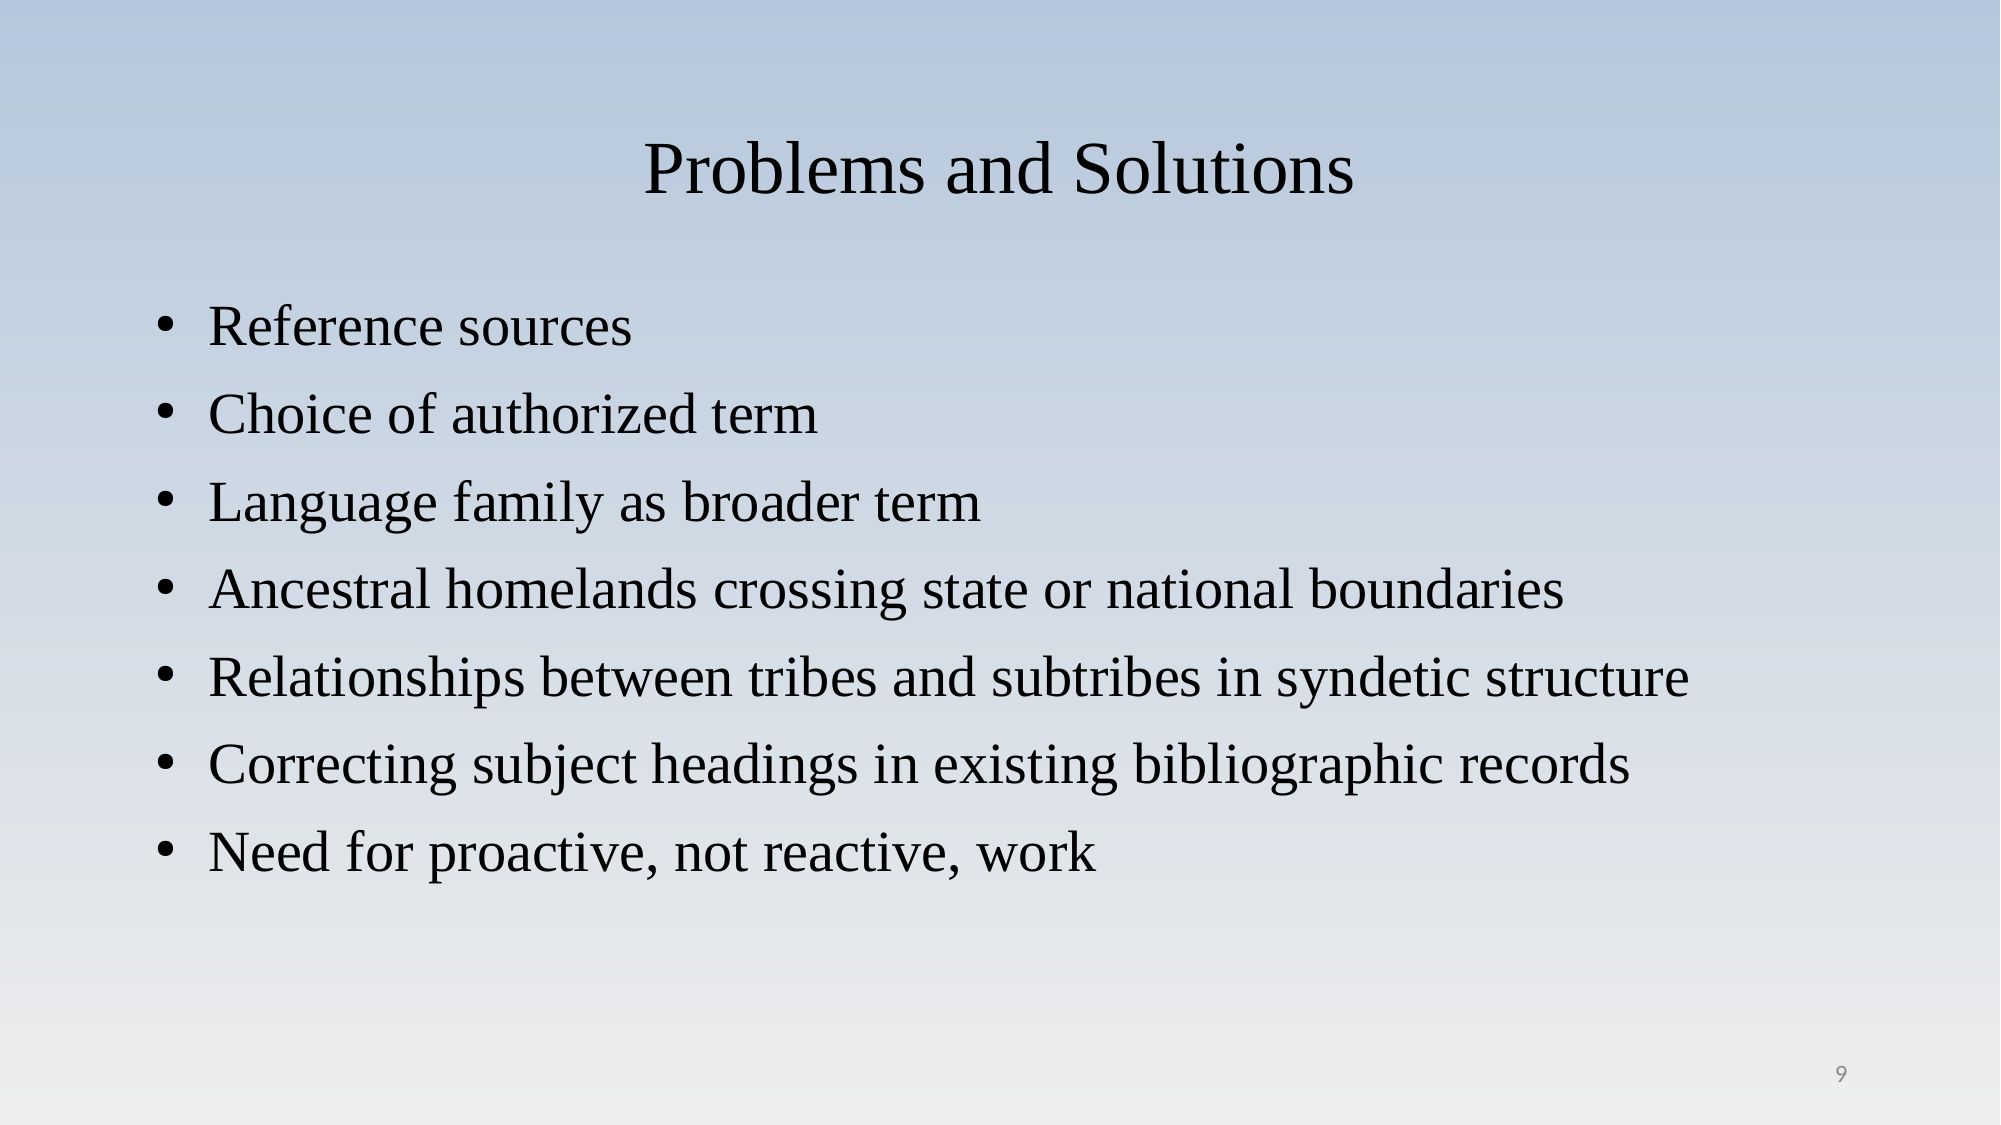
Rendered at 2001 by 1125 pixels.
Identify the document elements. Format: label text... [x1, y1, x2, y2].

list Reference sources Choice of authorized term Language family as broader term Ancestral homelands crossing state or national boundaries Relationships between tribes and subtribes in syndetic structure Correcting subject headings in existing bibliographic records Need for proactive, not reactive, work [137, 299, 1863, 1014]
title Problems and Solutions [137, 59, 1863, 278]
